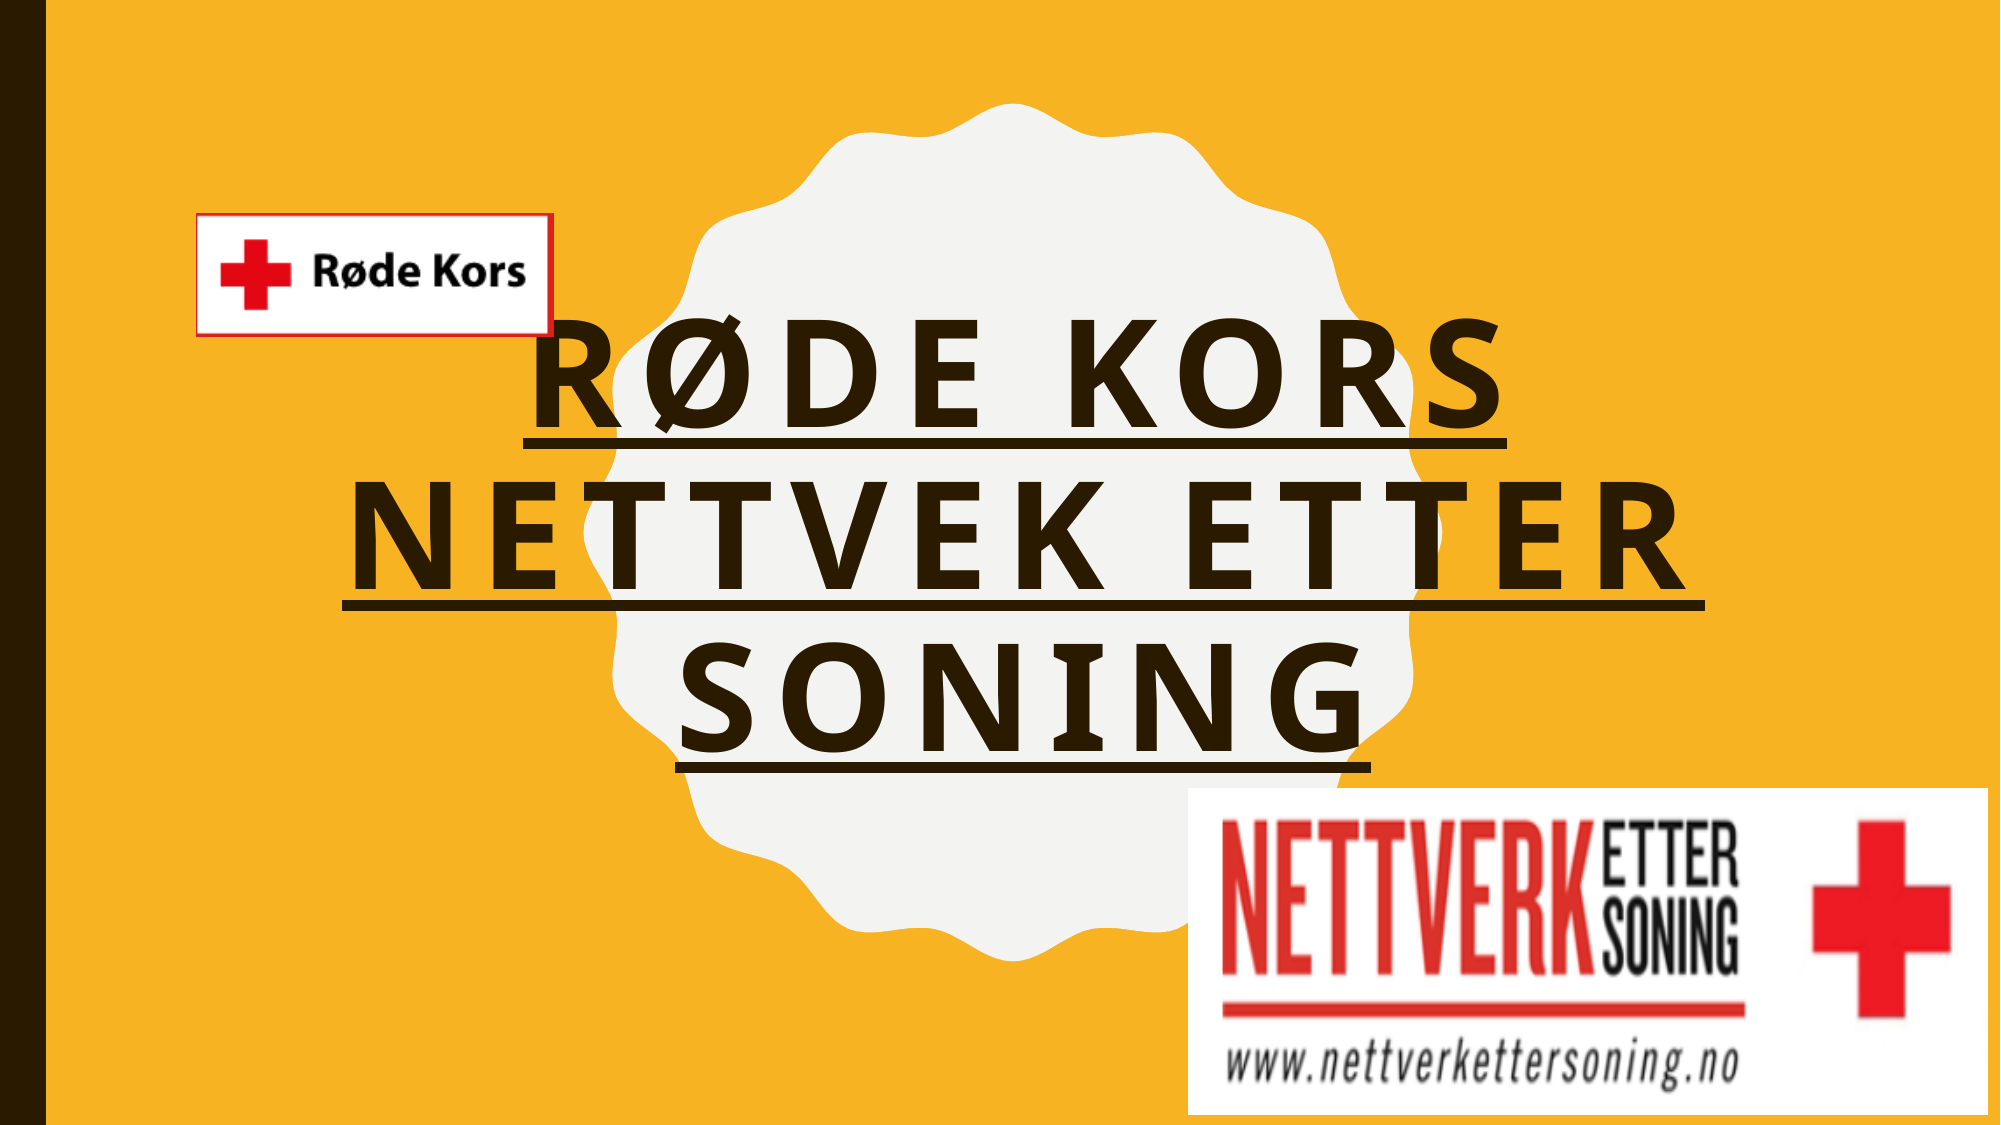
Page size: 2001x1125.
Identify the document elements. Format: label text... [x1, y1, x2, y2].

picture [196, 213, 554, 337]
picture [1188, 788, 1988, 1115]
title Røde kors Nettvek etter soning [176, 180, 1870, 902]
